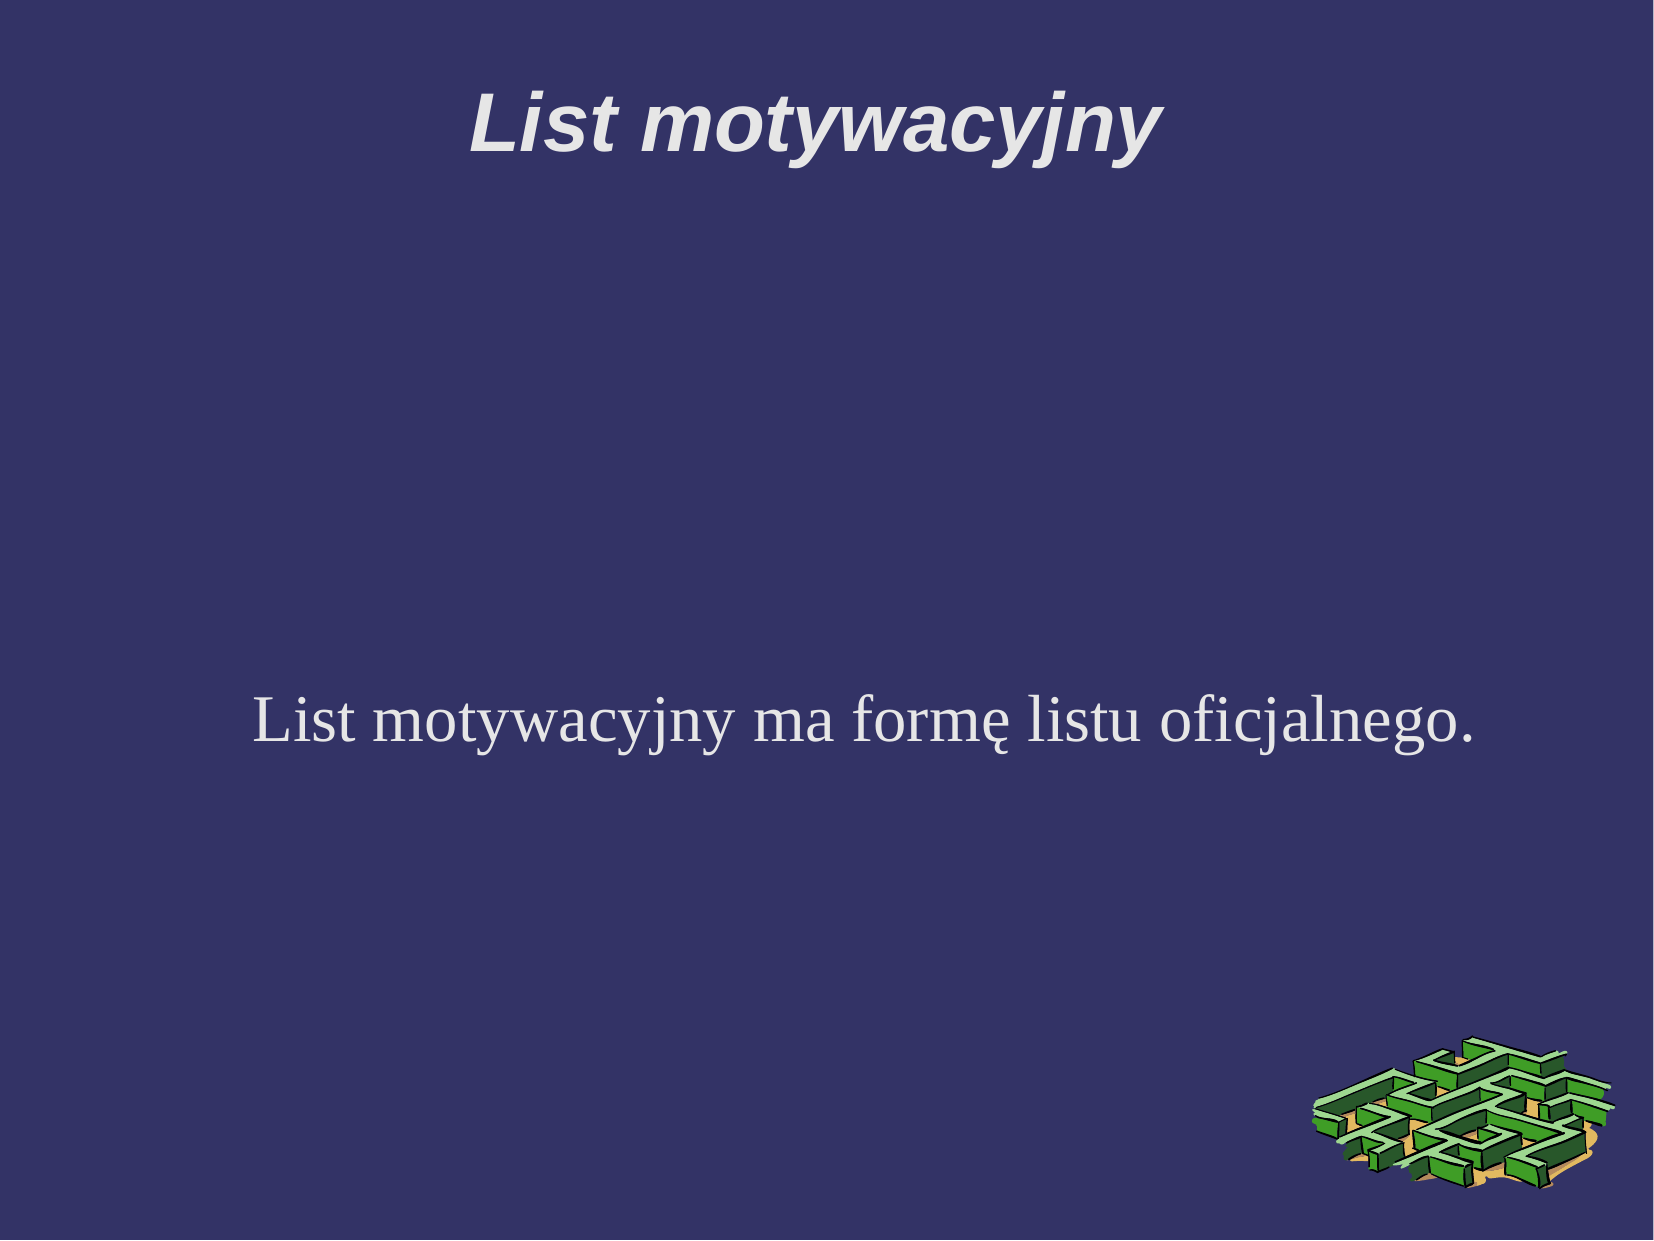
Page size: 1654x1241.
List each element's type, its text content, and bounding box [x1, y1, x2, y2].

title List motywacyjny [121, 19, 1534, 227]
subtitle List motywacyjny ma formę listu oficjalnego. [178, 364, 1570, 1147]
